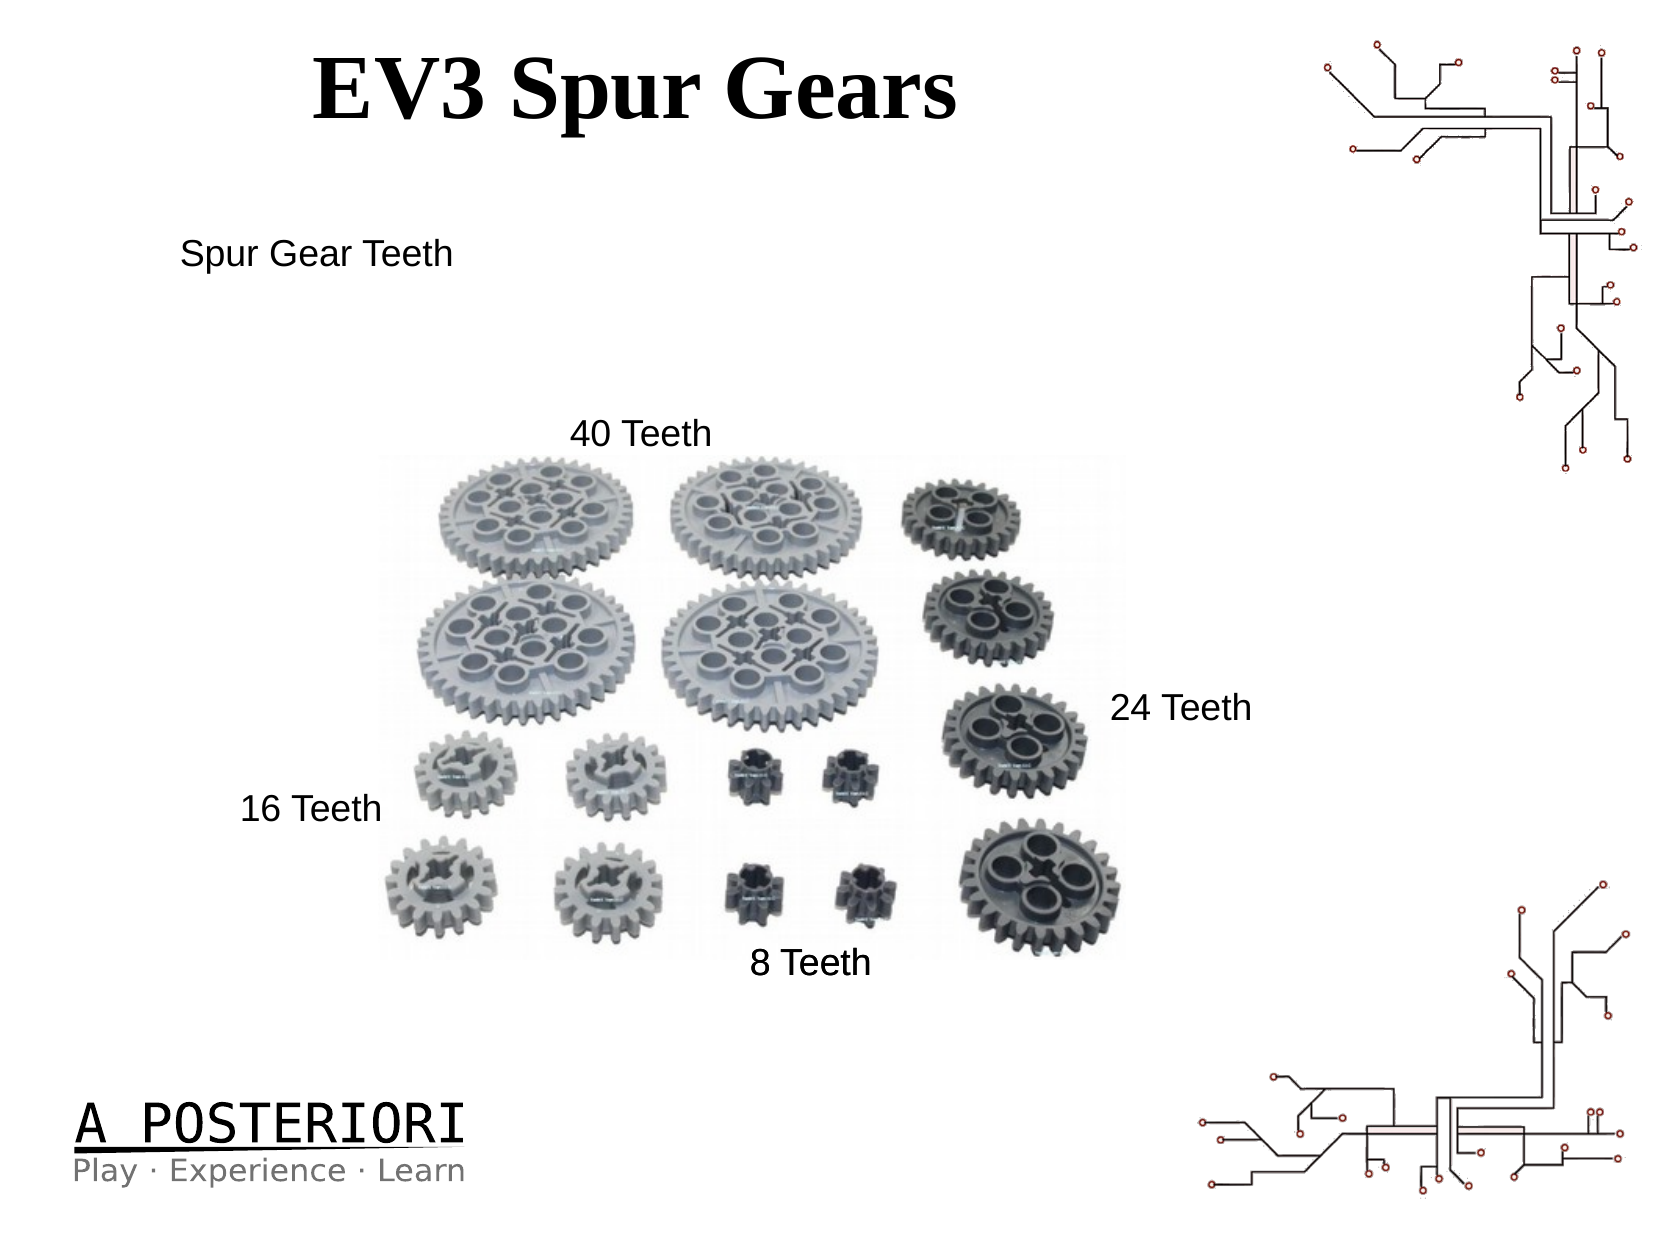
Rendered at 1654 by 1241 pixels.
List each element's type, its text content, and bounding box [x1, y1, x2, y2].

title EV3 Spur Gears [11, 0, 1261, 190]
picture [73, 1101, 466, 1189]
text_box 40 Teeth [555, 405, 736, 462]
text_box Spur Gear Teeth [165, 225, 511, 282]
picture [1175, 862, 1636, 1201]
text_box 8 Teeth [735, 933, 916, 991]
text_box 16 Teeth [225, 780, 421, 878]
picture [378, 455, 1126, 961]
picture [1305, 35, 1643, 496]
text_box 24 Teeth [1095, 678, 1276, 736]
